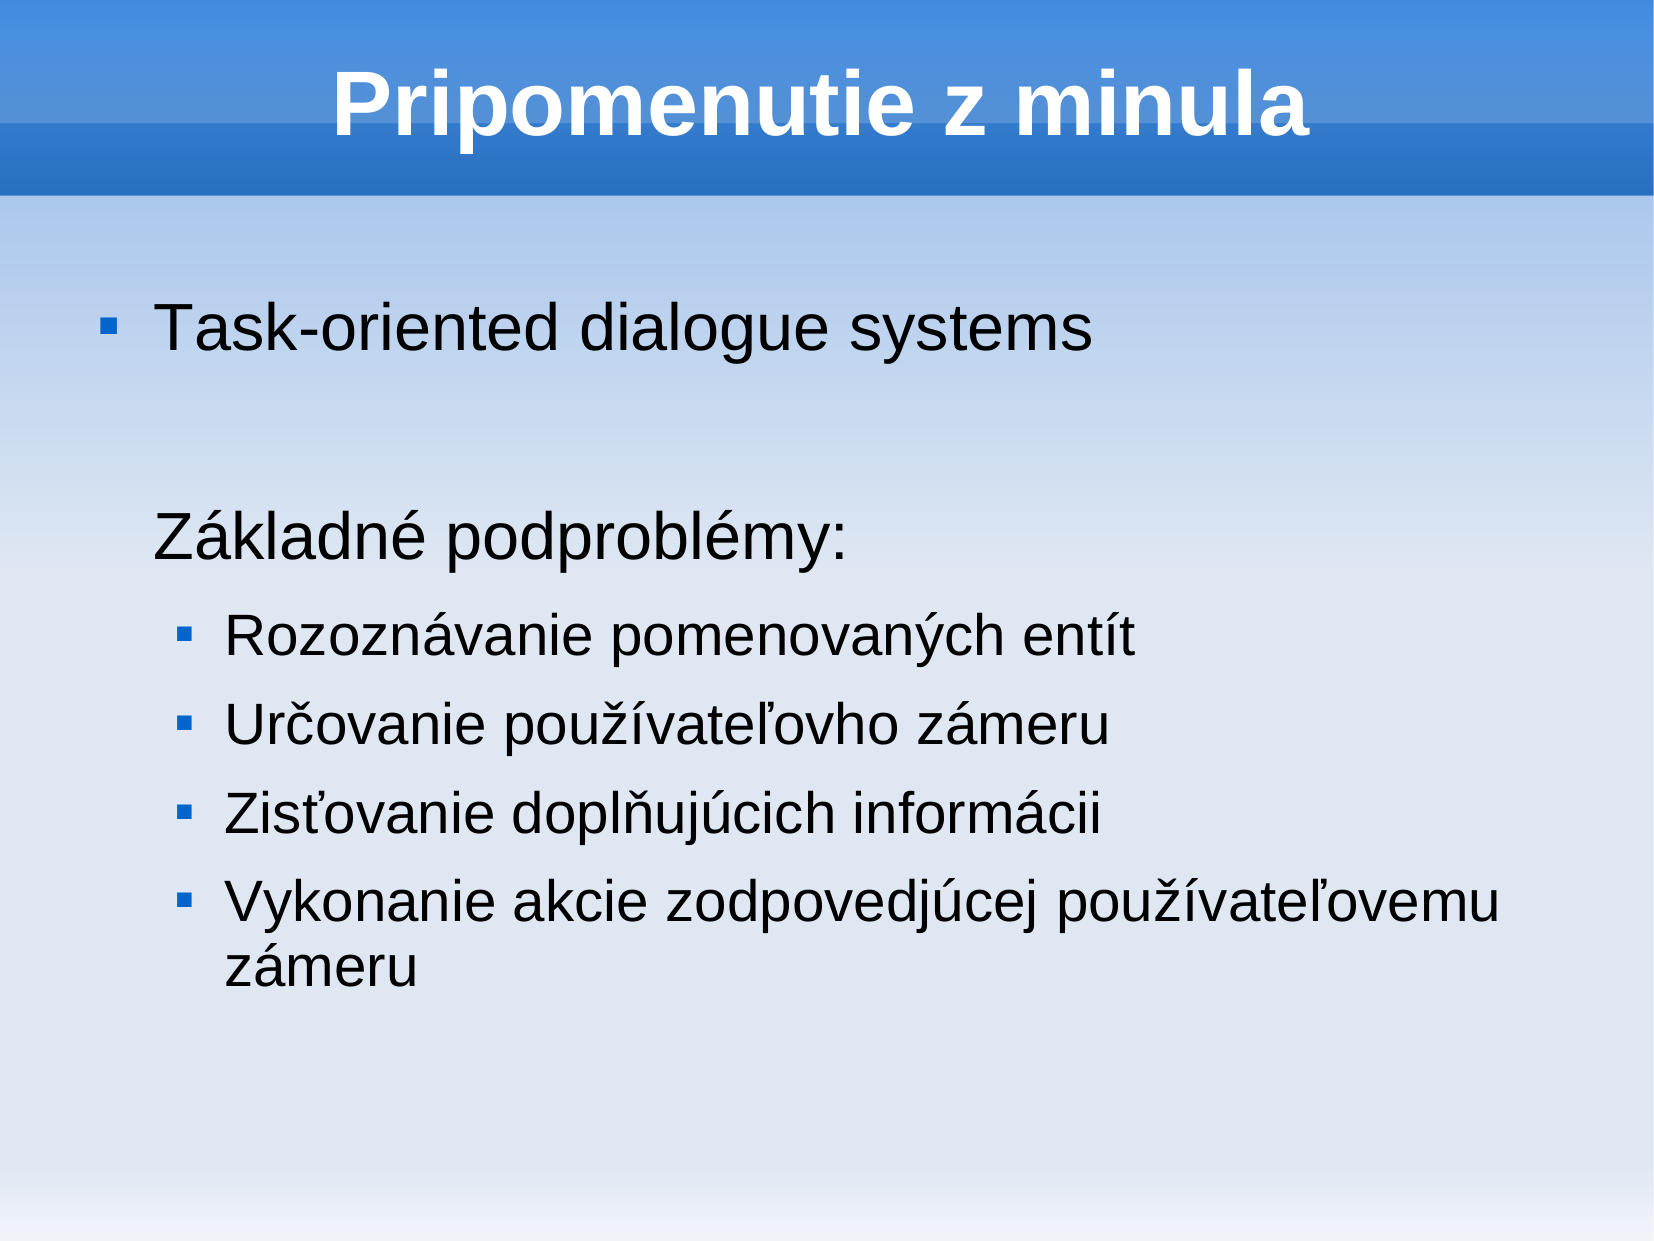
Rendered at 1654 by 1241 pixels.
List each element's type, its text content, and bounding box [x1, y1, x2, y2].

picture [0, 0, 1654, 1241]
list Task-oriented dialogue systems Základné podproblémy: Rozoznávanie pomenovaných entít Určovanie používateľovho zámeru Zisťovanie doplňujúcich informácii Vykonanie akcie zodpovedjúcej používateľovemu zámeru [82, 290, 1571, 1109]
title Pripomenutie z minula [76, 0, 1565, 208]
